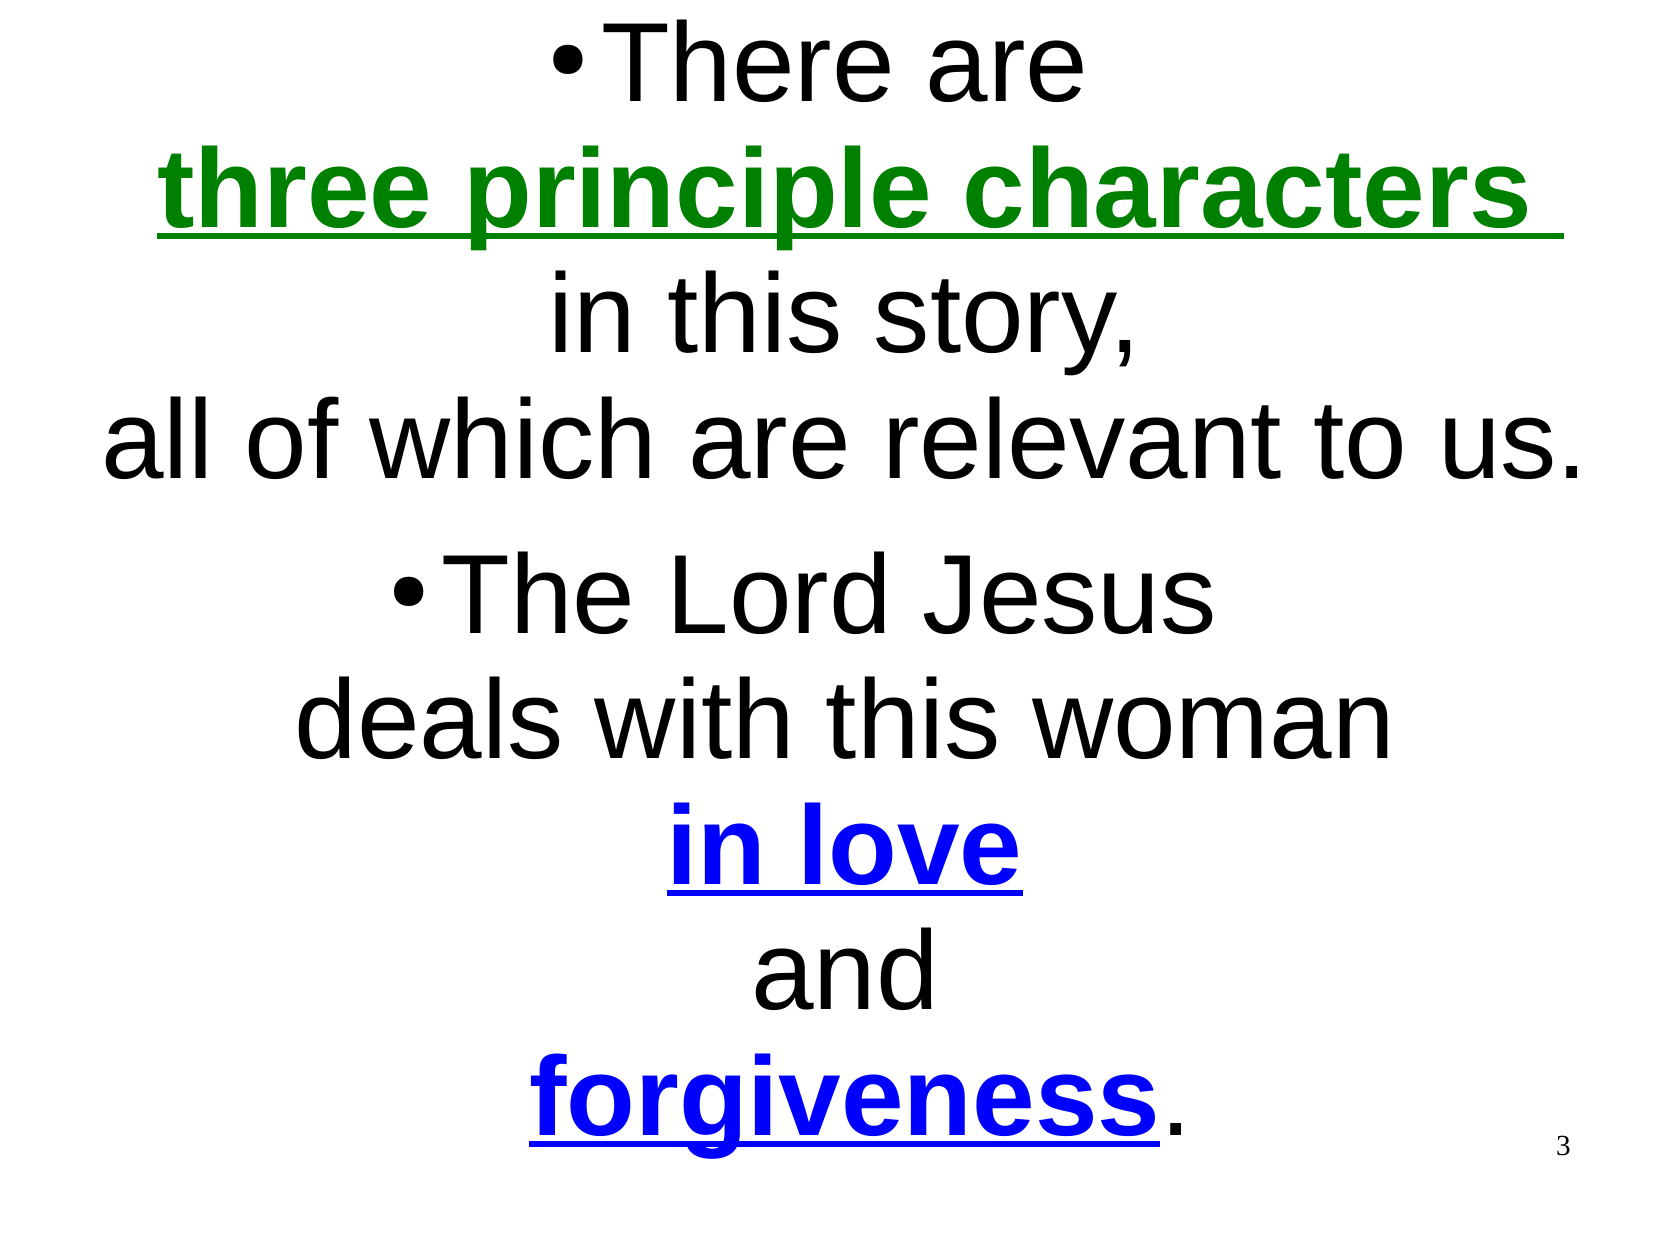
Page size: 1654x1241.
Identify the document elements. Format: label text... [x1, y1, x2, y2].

list There are three principle characters in this story, all of which are relevant to us. The Lord Jesus deals with this woman in love and forgiveness. [0, 0, 1651, 1238]
